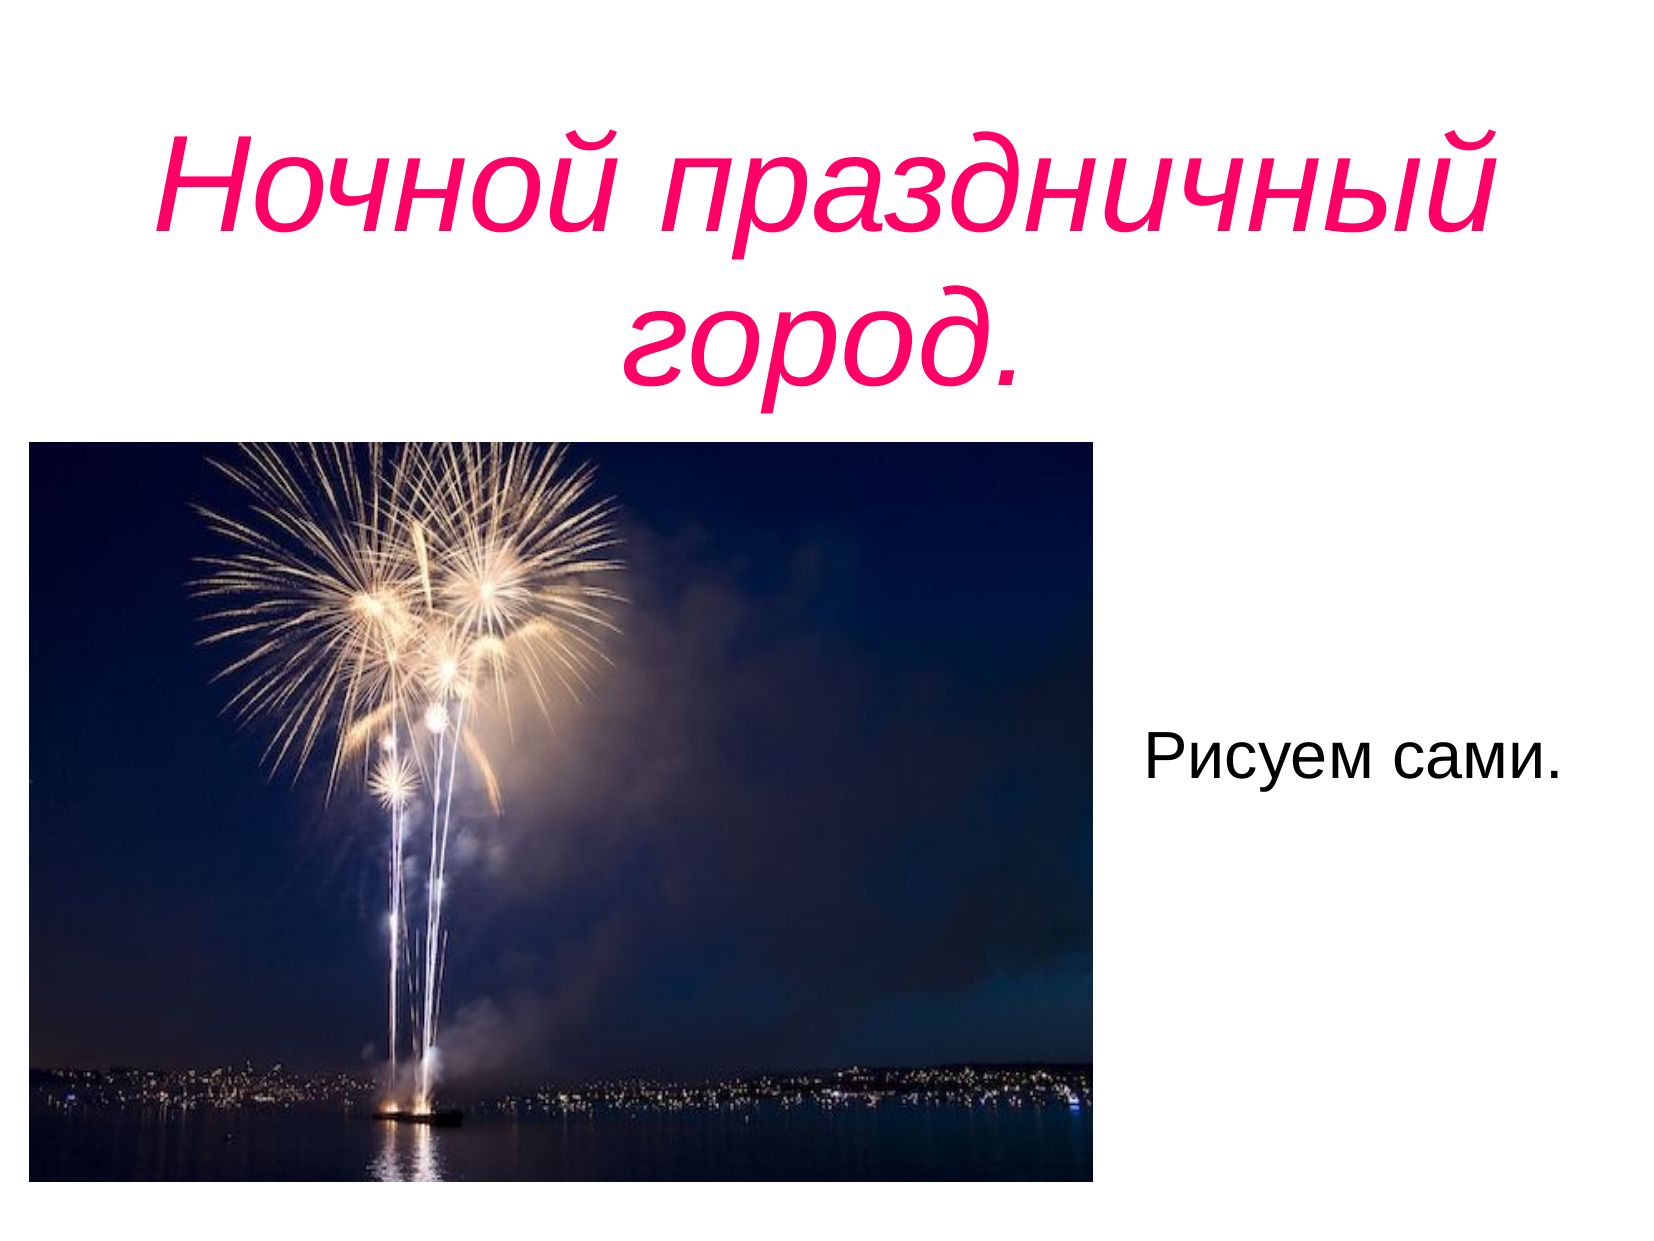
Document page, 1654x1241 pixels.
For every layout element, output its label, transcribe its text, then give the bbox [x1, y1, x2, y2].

subtitle Рисуем сами. [1093, 501, 1571, 1010]
picture [29, 442, 1093, 1182]
title Ночной праздничный город. [82, 49, 1571, 473]
